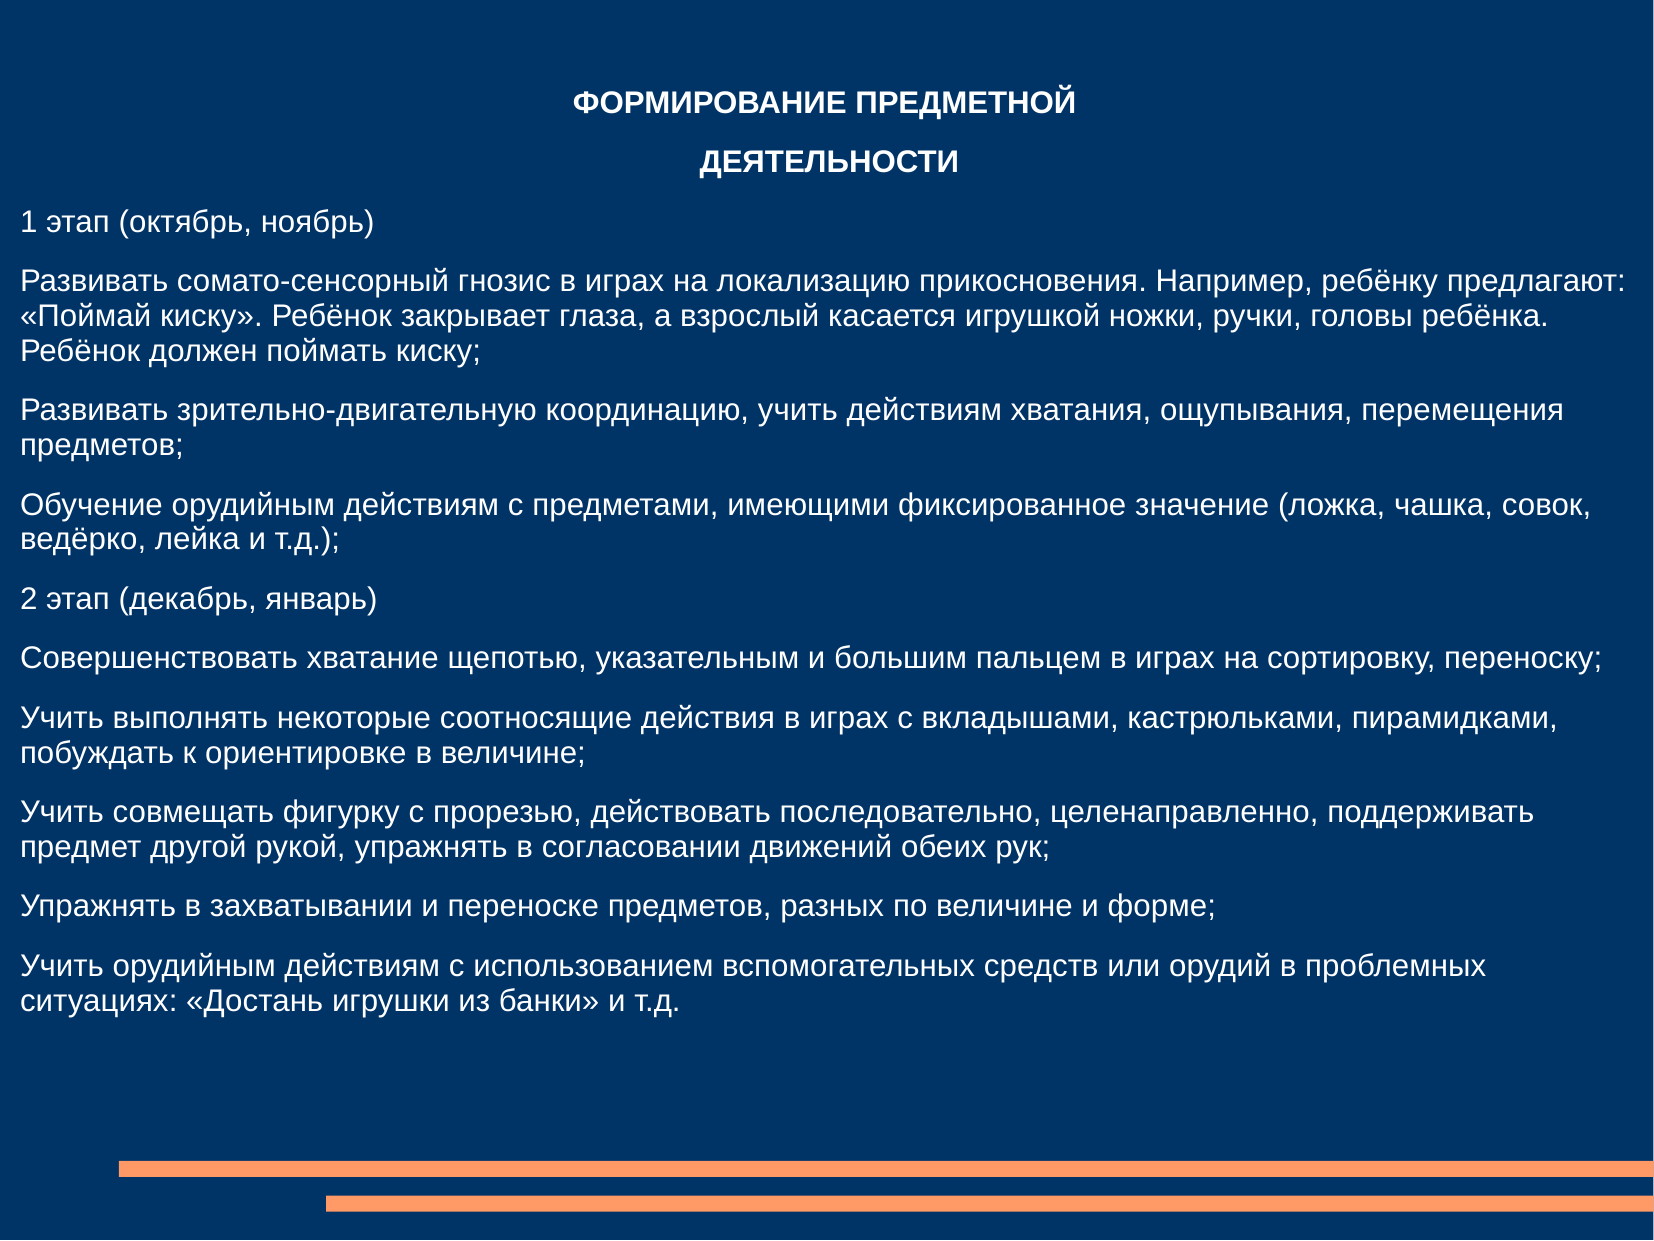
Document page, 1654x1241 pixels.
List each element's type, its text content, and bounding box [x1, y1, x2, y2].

text_box ФОРМИРОВАНИЕ ПРЕДМЕТНОЙ ДЕЯТЕЛЬНОСТИ 1 этап (октябрь, ноябрь) Развивать сомато-сенсорный гнозис в играх на локализацию прикосновения. Например, ребёнку предлагают: «Поймай киску». Ребёнок закрывает глаза, а взрослый касается игрушкой ножки, ручки, головы ребёнка. Ребёнок должен поймать киску; Развивать зрительно-двигательную координацию, учить действиям хватания, ощупывания, перемещения предметов; Обучение орудийным действиям с предметами, имеющими фиксированное значение (ложка, чашка, совок, ведёрко, лейка и т.д.); 2 этап (декабрь, январь) Совершенствовать хватание щепотью, указательным и большим пальцем в играх на сортировку, переноску; Учить выполнять некоторые соотносящие действия в играх с вкладышами, кастрюльками, пирамидками, побуждать к ориентировке в величине; Учить совмещать фигурку с прорезью, действовать последовательно, целенаправленно, поддерживать предмет другой рукой, упражнять в согласовании движений обеих рук; Упражнять в захватывании и переноске предметов, разных по величине и форме; Учить орудийным действиям с использованием вспомогательных средств или орудий в проблемных ситуациях: «Достань игрушки из банки» и т.д. [5, 29, 1654, 1182]
